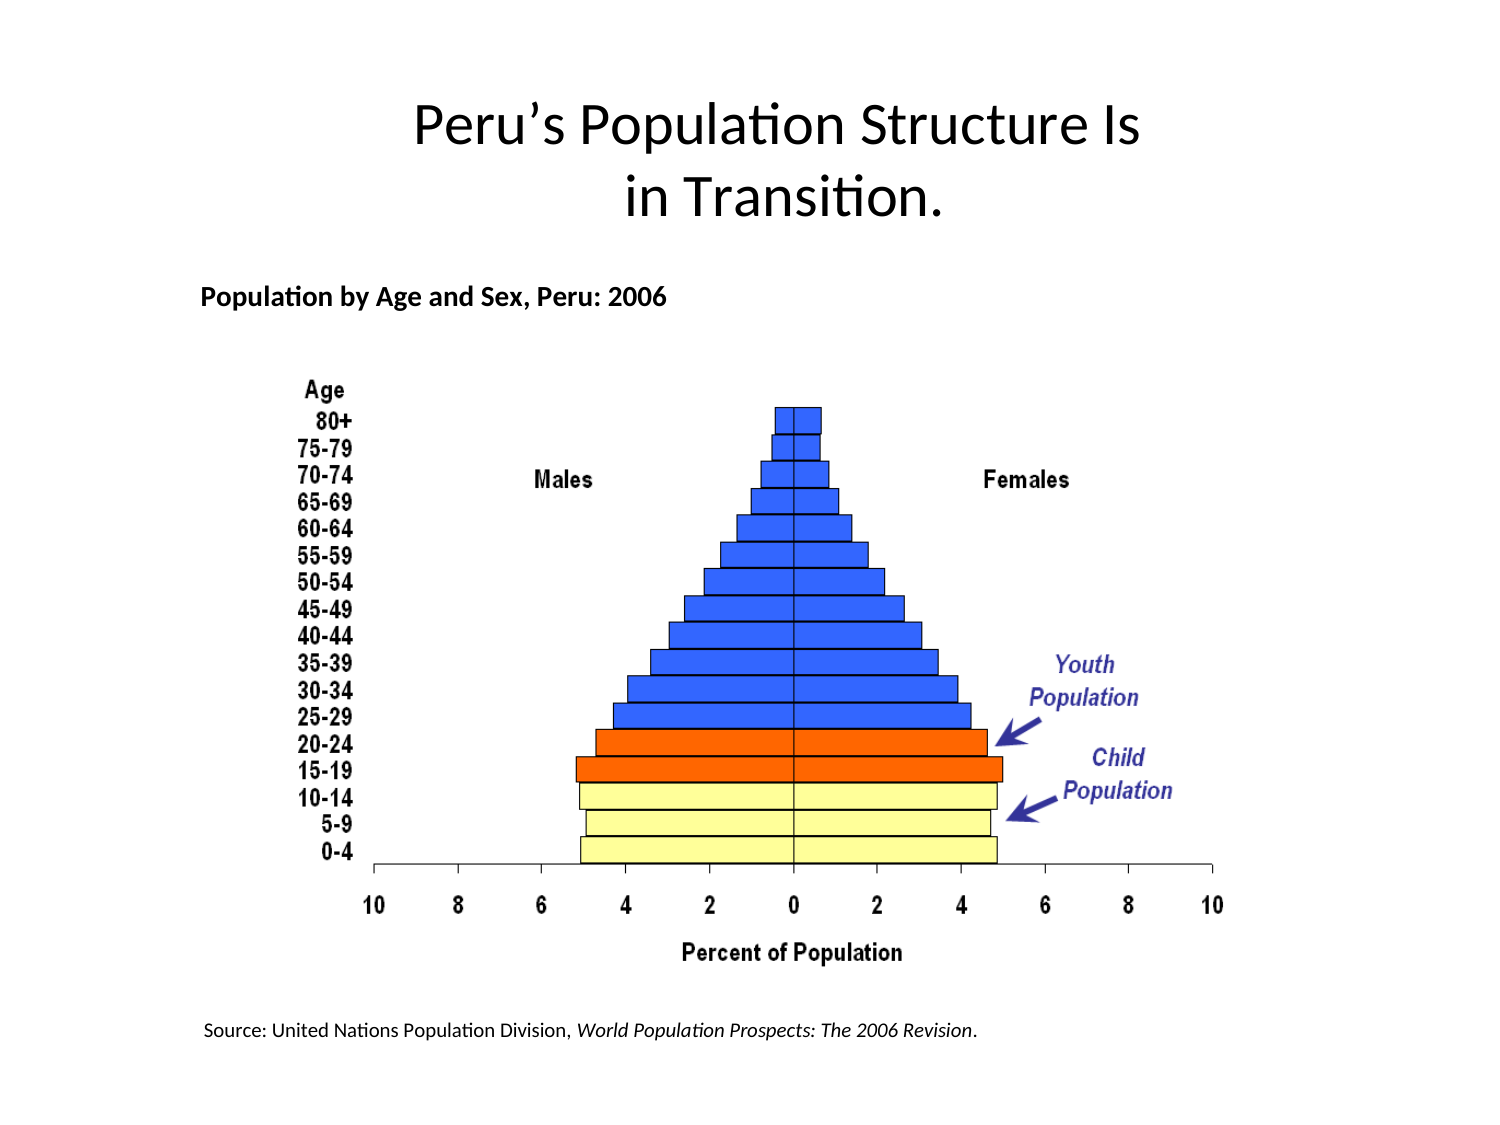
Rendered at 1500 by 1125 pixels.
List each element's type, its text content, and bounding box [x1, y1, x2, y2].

text_box Peru’s Population Structure Is in Transition. [149, 75, 1420, 238]
text_box Population by Age and Sex, Peru: 2006 [185, 269, 683, 321]
text_box Source: United Nations Population Division, World Population Prospects: The 2006 Revision. [189, 1009, 993, 1050]
picture [250, 314, 1246, 996]
